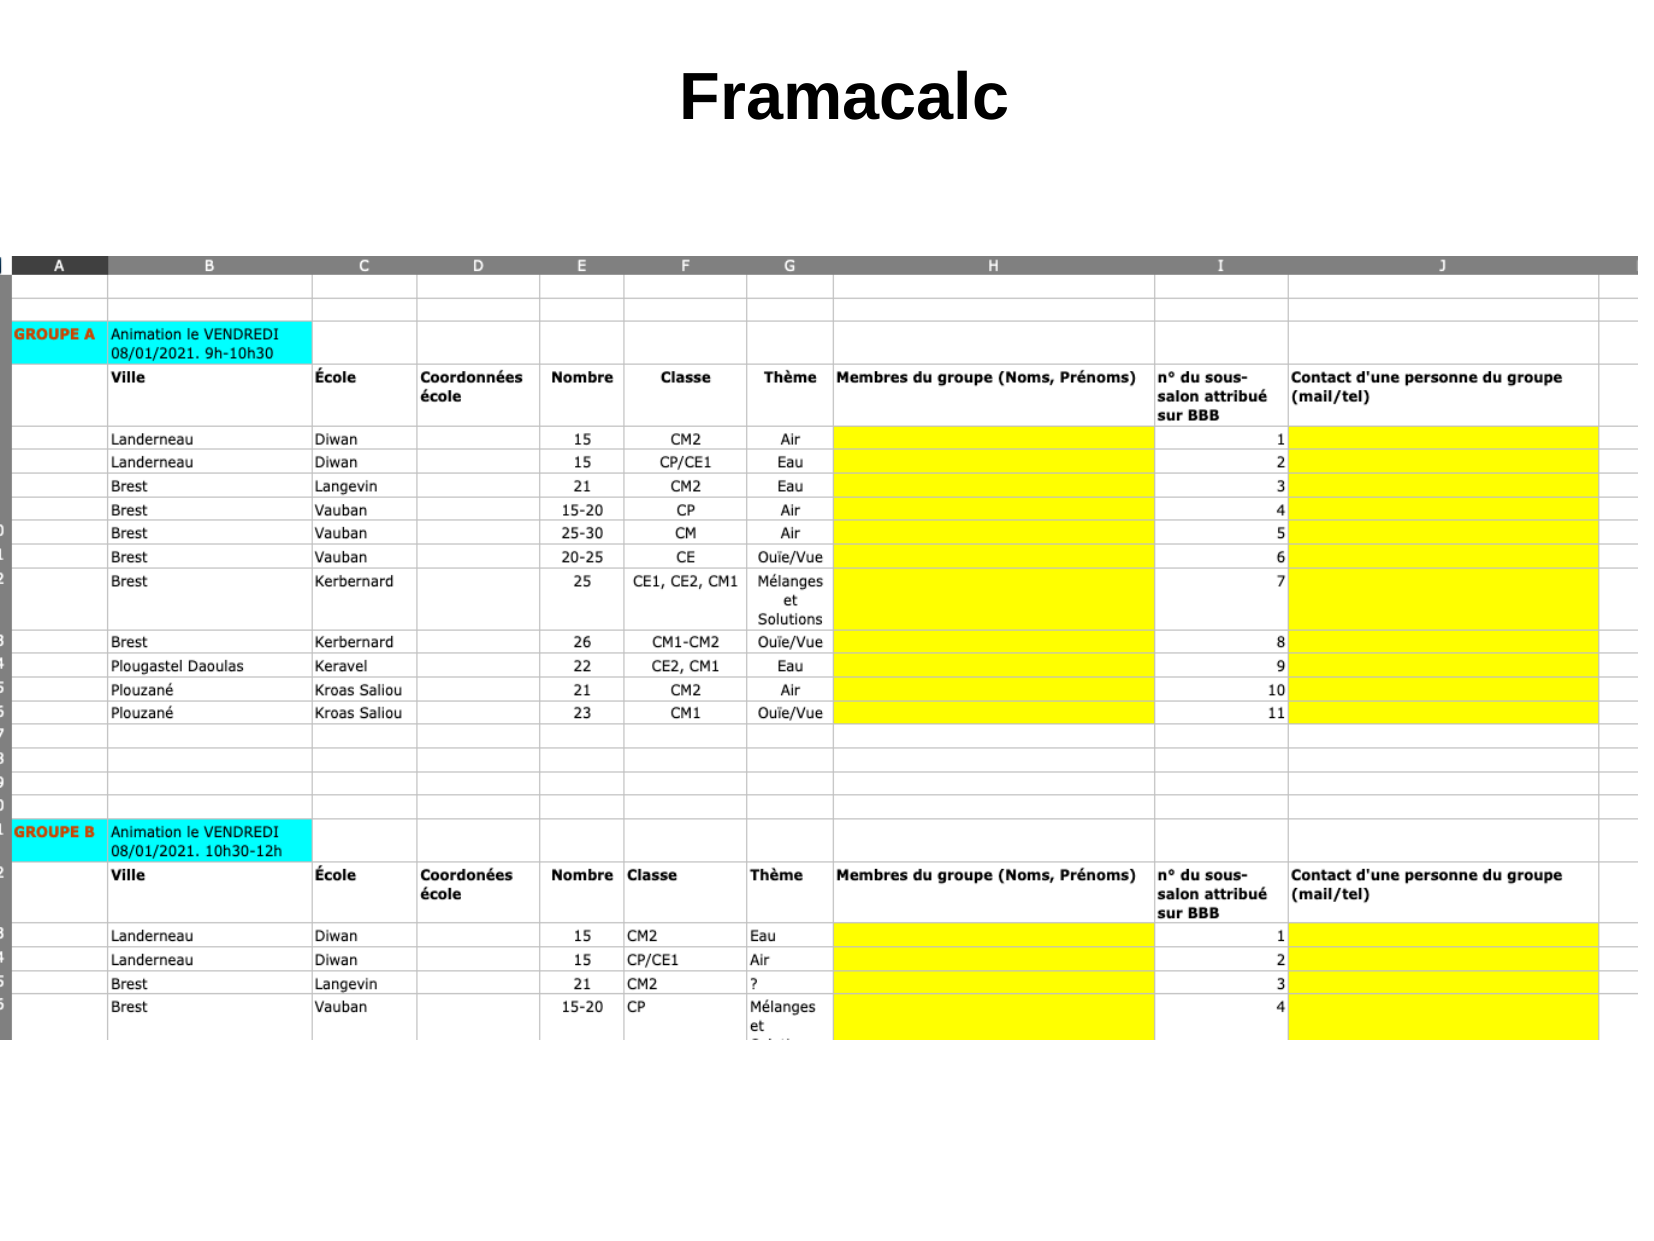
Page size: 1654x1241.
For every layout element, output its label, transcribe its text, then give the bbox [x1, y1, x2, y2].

list Framacalc [82, 59, 1536, 189]
picture [0, 256, 1638, 1040]
